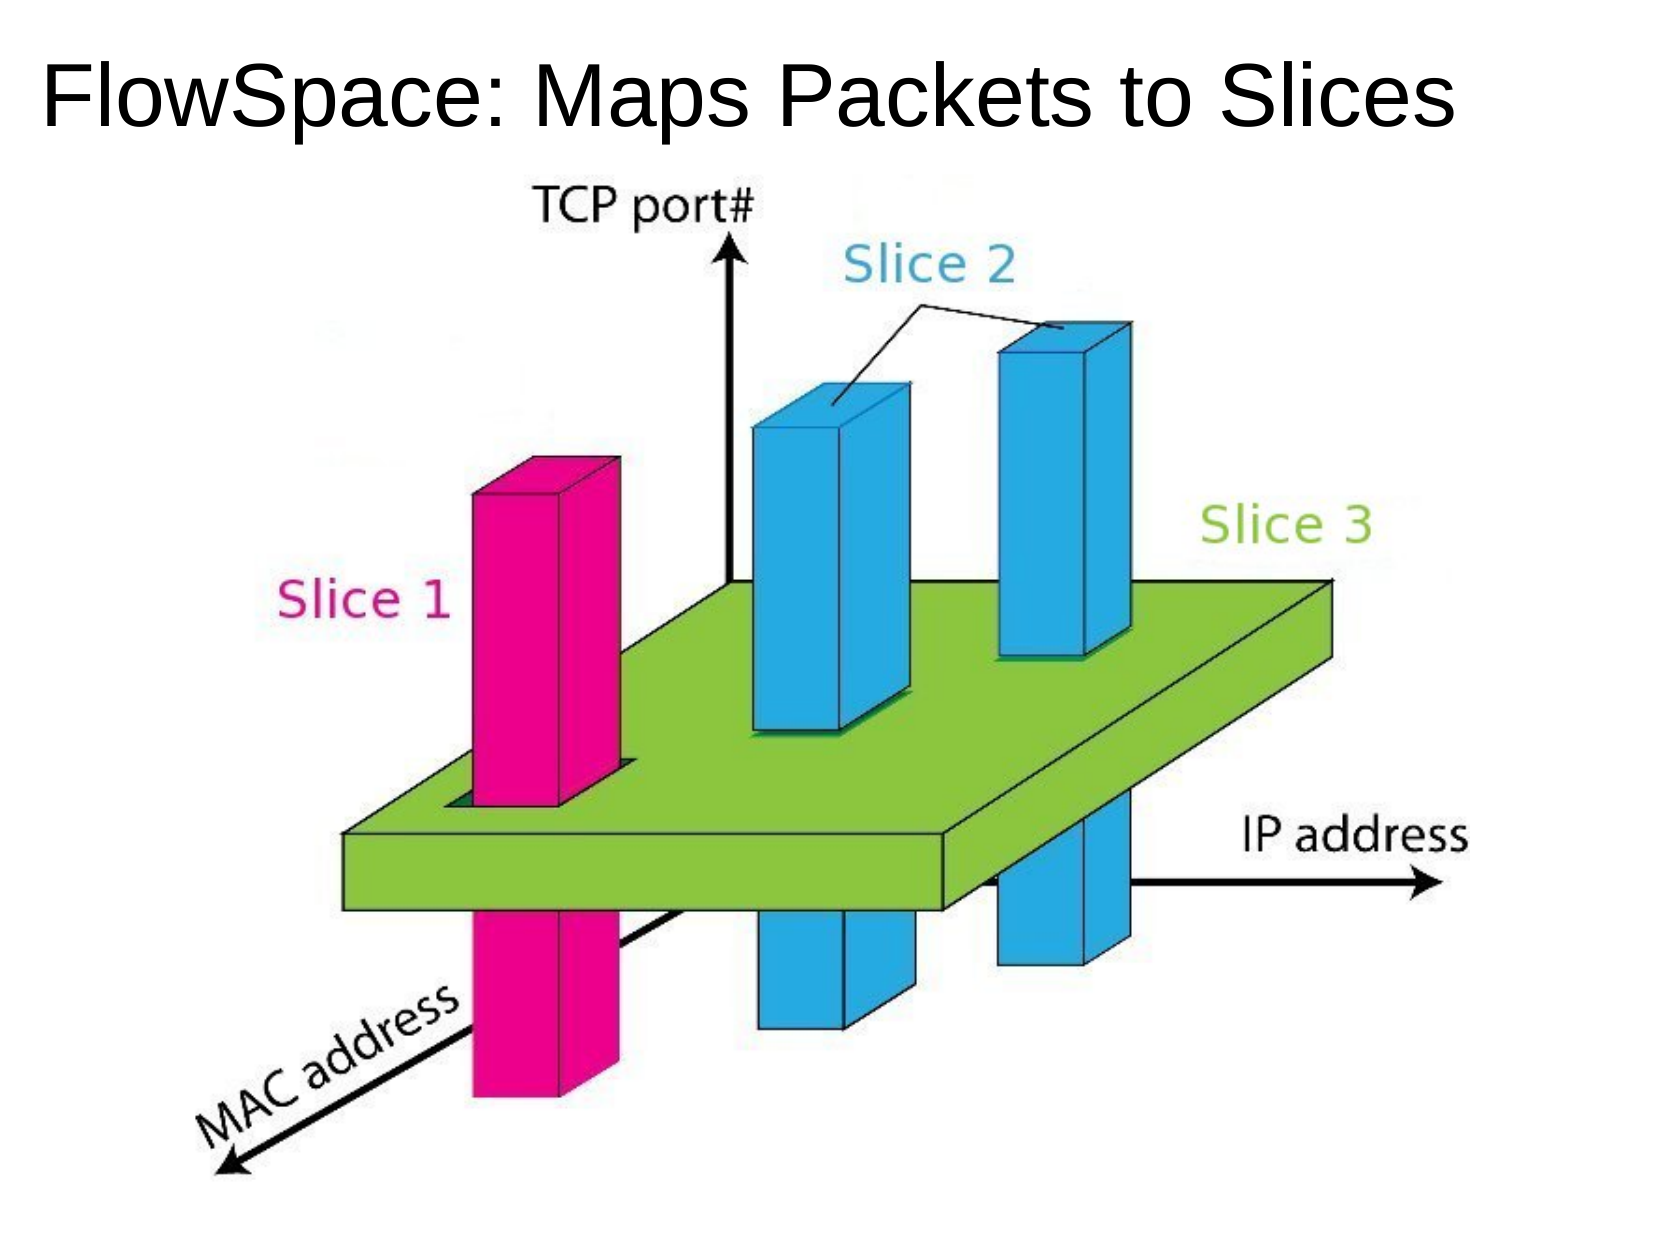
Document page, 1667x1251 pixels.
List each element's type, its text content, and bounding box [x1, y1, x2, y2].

title FlowSpace: Maps Packets to Slices [40, 50, 1627, 201]
picture [166, 146, 1470, 1242]
